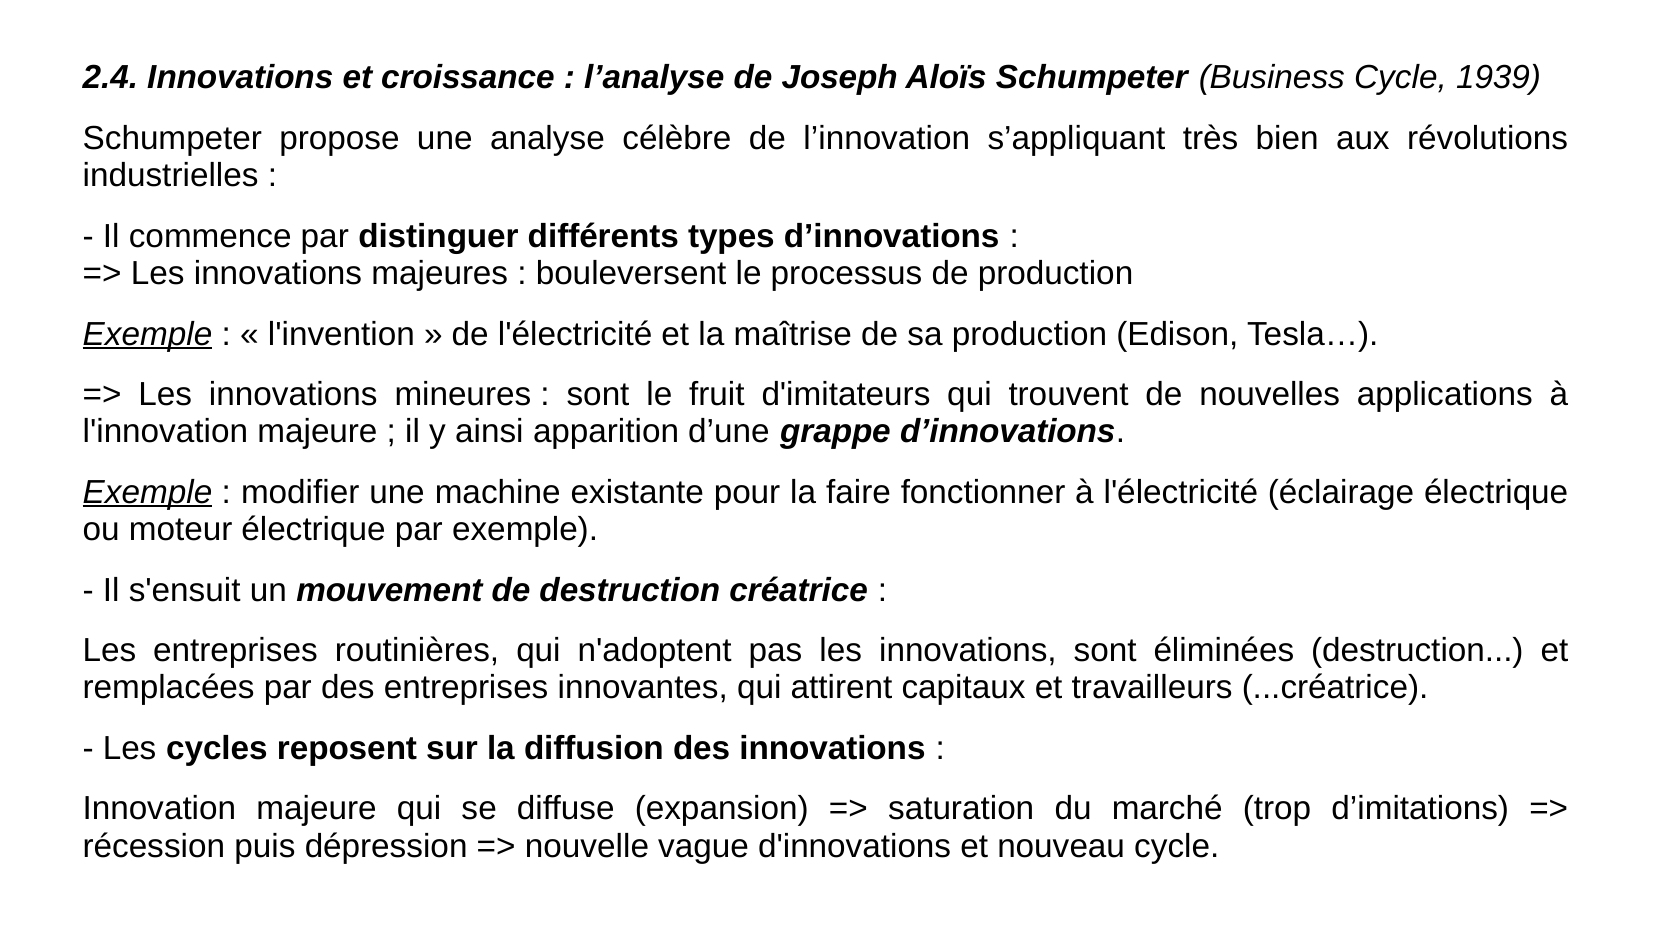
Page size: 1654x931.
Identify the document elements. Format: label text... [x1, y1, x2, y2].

list 2.4. Innovations et croissance : l’analyse de Joseph Aloïs Schumpeter (Business Cycle, 1939) Schumpeter propose une analyse célèbre de l’innovation s’appliquant très bien aux révolutions industrielles : - Il commence par distinguer différents types d’innovations : => Les innovations majeures : bouleversent le processus de production Exemple : « l'invention » de l'électricité et la maîtrise de sa production (Edison, Tesla…). => Les innovations mineures : sont le fruit d'imitateurs qui trouvent de nouvelles applications à l'innovation majeure ; il y ainsi apparition d’une grappe d’innovations. Exemple : modifier une machine existante pour la faire fonctionner à l'électricité (éclairage électrique ou moteur électrique par exemple). - Il s'ensuit un mouvement de destruction créatrice : Les entreprises routinières, qui n'adoptent pas les innovations, sont éliminées (destruction...) et remplacées par des entreprises innovantes, qui attirent capitaux et travailleurs (...créatrice). - Les cycles reposent sur la diffusion des innovations : Innovation majeure qui se diffuse (expansion) => saturation du marché (trop d’imitations) => récession puis dépression => nouvelle vague d'innovations et nouveau cycle. [82, 59, 1571, 875]
